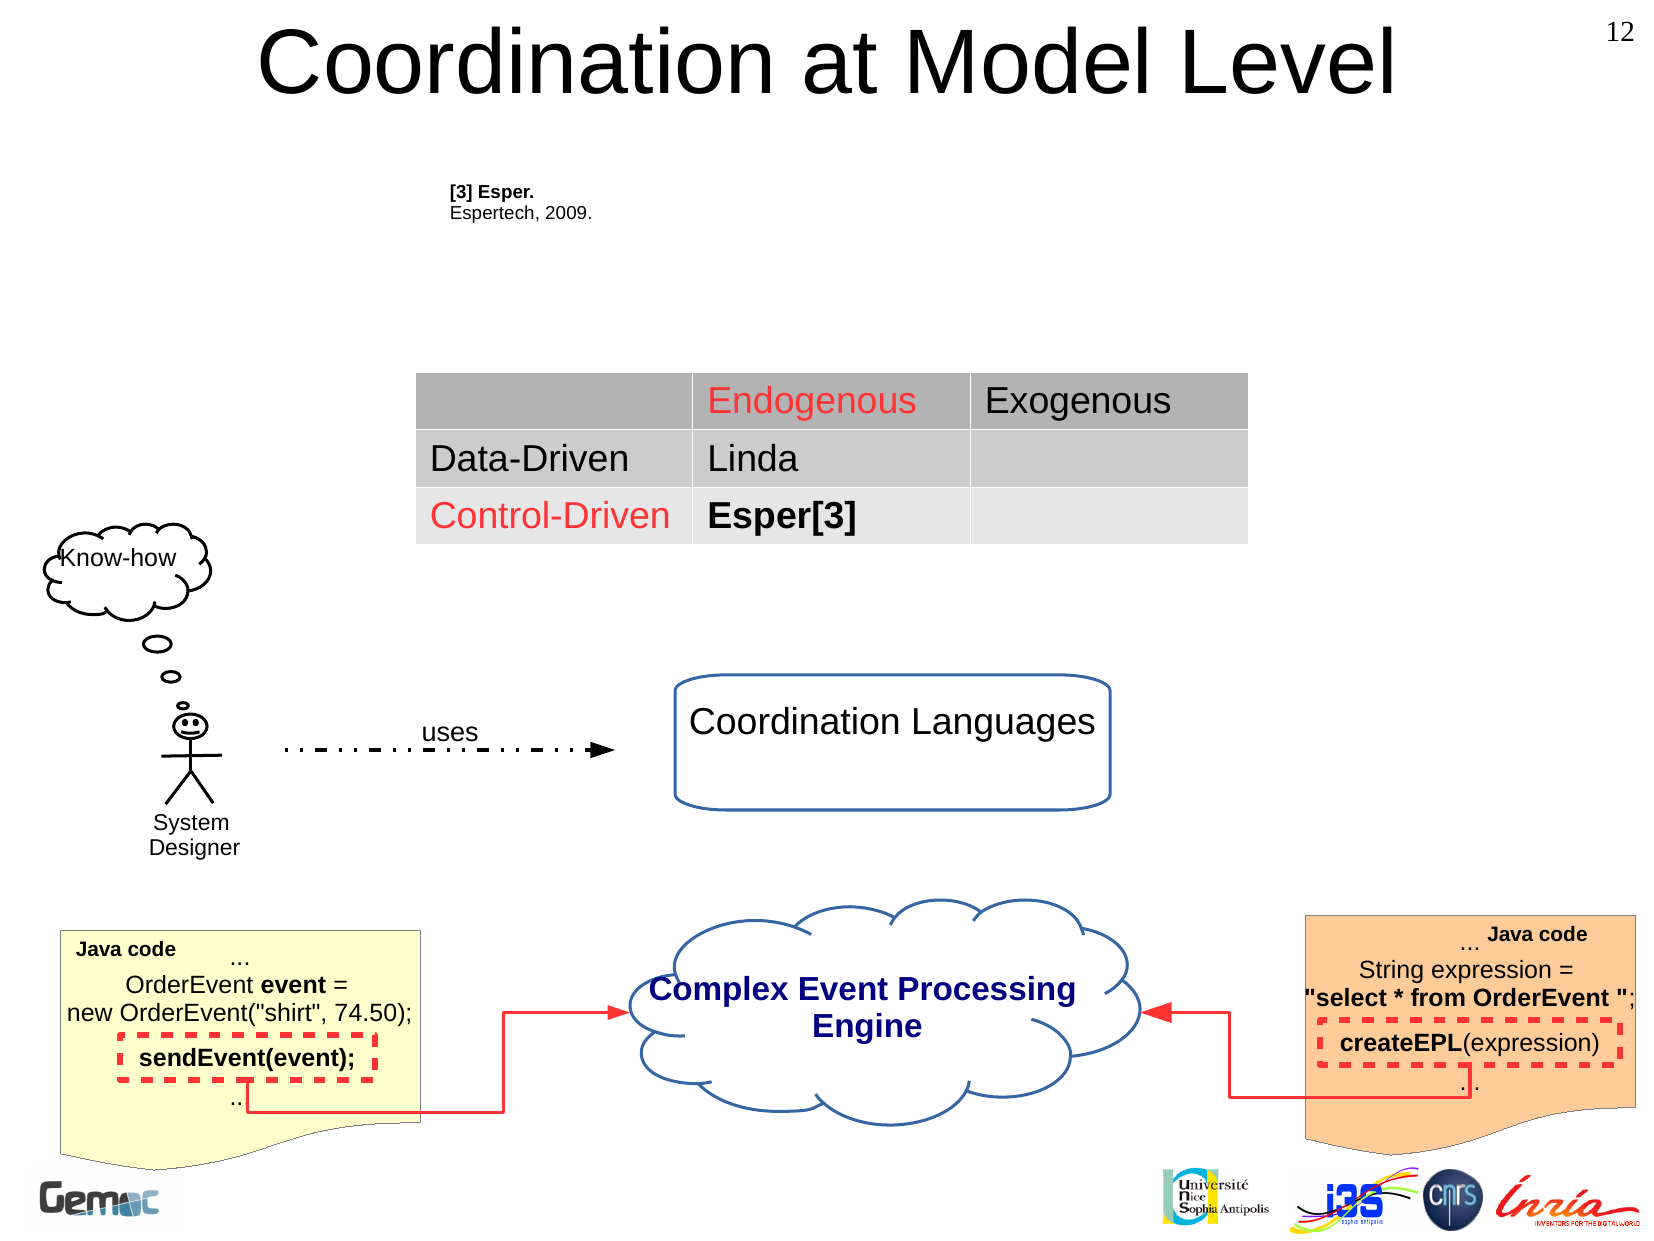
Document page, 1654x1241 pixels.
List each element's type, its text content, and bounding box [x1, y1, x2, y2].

text_box [3] Esper. Espertech, 2009. [435, 174, 1381, 316]
text_box System Designer [92, 774, 297, 870]
table_header Endogenous [693, 373, 970, 429]
text_box sendEvent(event); [120, 1035, 376, 1081]
table_header [416, 373, 692, 429]
text_box Know-how [143, 636, 172, 653]
text_box ... OrderEvent event = new OrderEvent("shirt", 74.50); ... [60, 930, 421, 1171]
title Coordination at Model Level [84, 0, 1573, 166]
table_cell [971, 488, 1248, 544]
table_cell Linda [693, 430, 970, 487]
table_cell Control-Driven [416, 488, 692, 544]
text_box Know-how [161, 671, 181, 683]
table_cell [971, 430, 1248, 487]
text_box Complex Event Processing Engine [630, 900, 1141, 1126]
text_box Coordination Languages [675, 674, 1111, 811]
table_header Exogenous [971, 373, 1248, 429]
text_box Java code [61, 930, 211, 984]
text_box ... String expression = "select * from OrderEvent "; ... [1305, 915, 1636, 1156]
text_box Know-how [44, 524, 211, 621]
text_box Java code [1455, 915, 1621, 977]
text_box createEPL(expression) [1320, 1020, 1621, 1066]
picture [1137, 1150, 1647, 1241]
table_cell Data-Driven [416, 430, 692, 487]
text_box [173, 714, 208, 739]
table_cell Esper[3] [693, 488, 970, 544]
